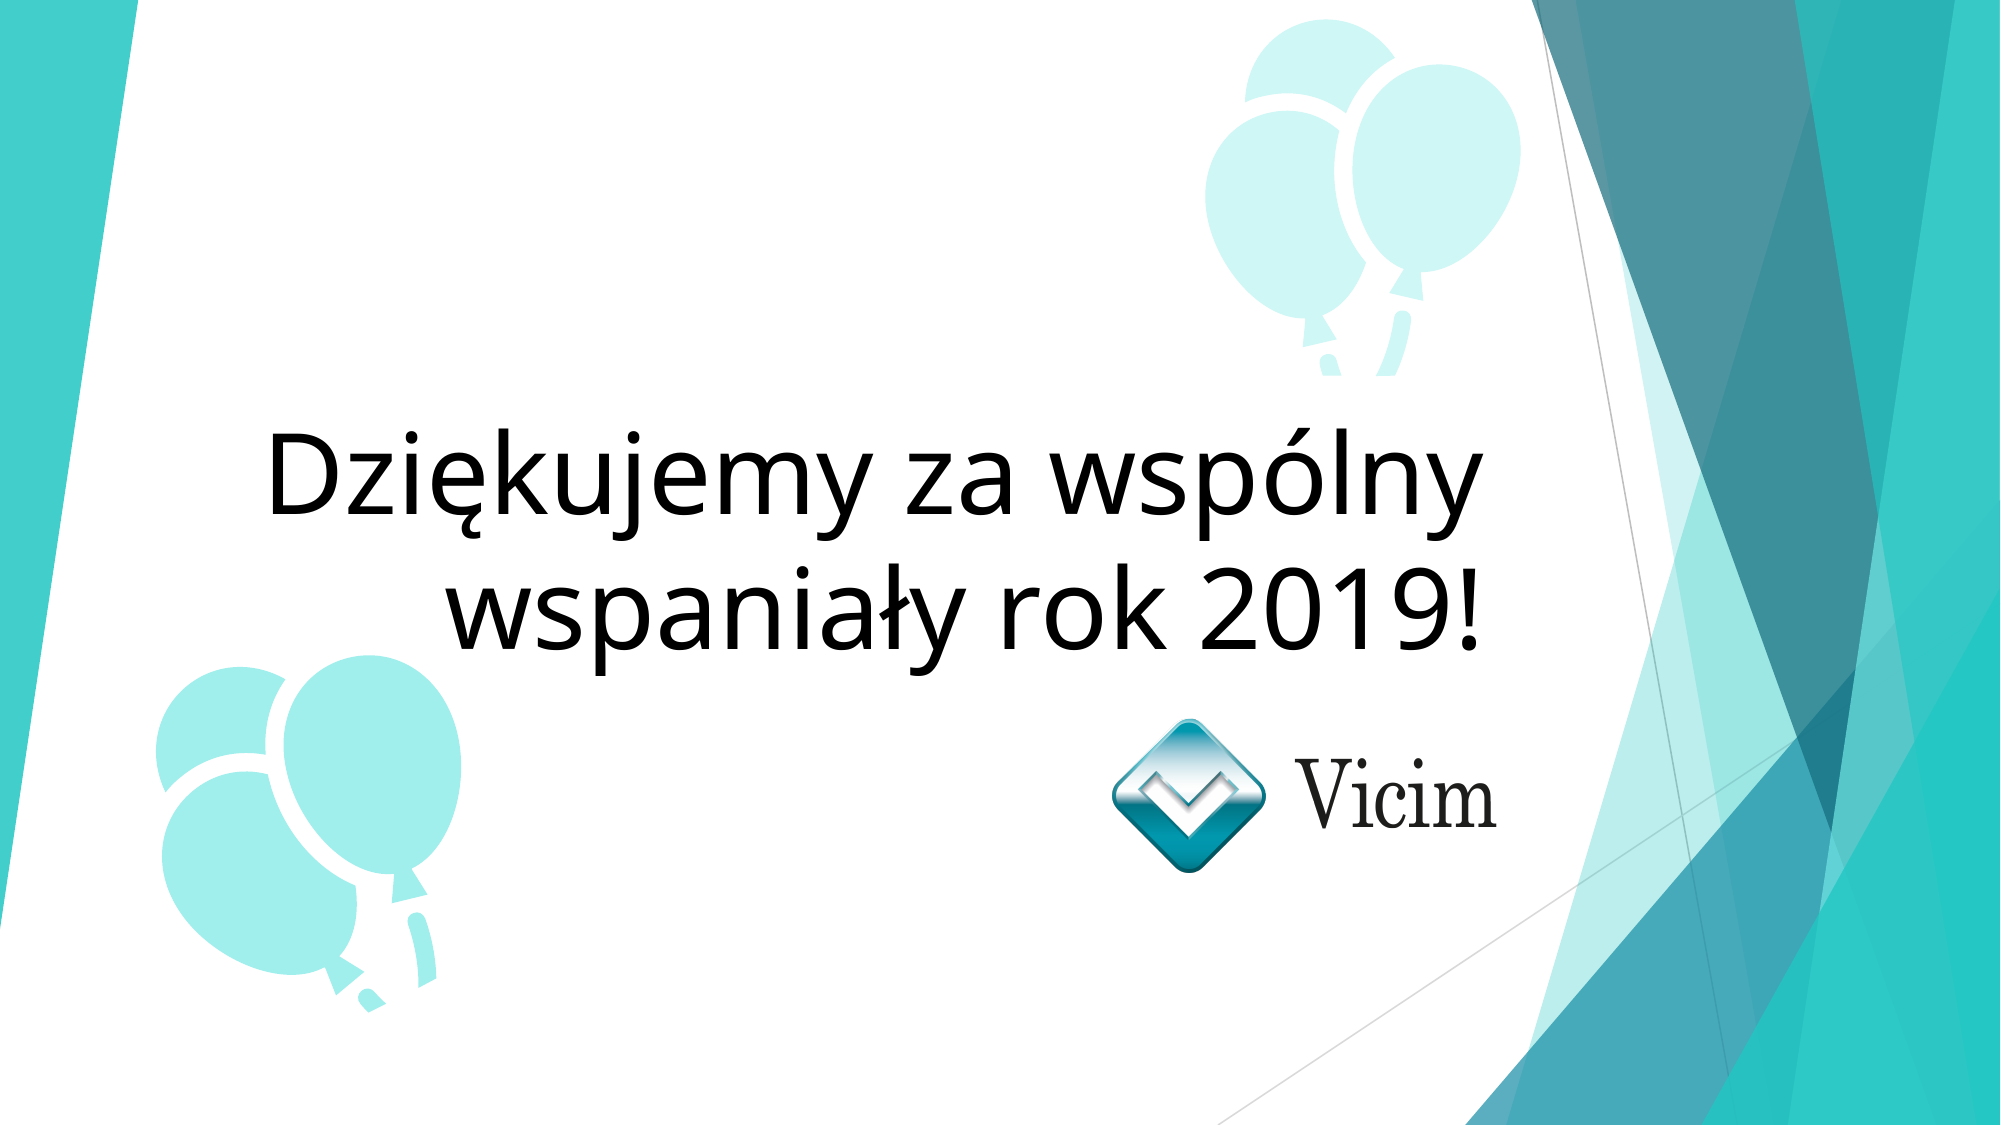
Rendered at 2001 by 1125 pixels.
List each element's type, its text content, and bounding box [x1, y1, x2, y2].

picture [21, 526, 622, 1125]
picture [1112, 717, 1522, 873]
picture [1151, 0, 1576, 410]
title Dziękujemy za wspólny wspaniały rok 2019! [247, 394, 1522, 665]
